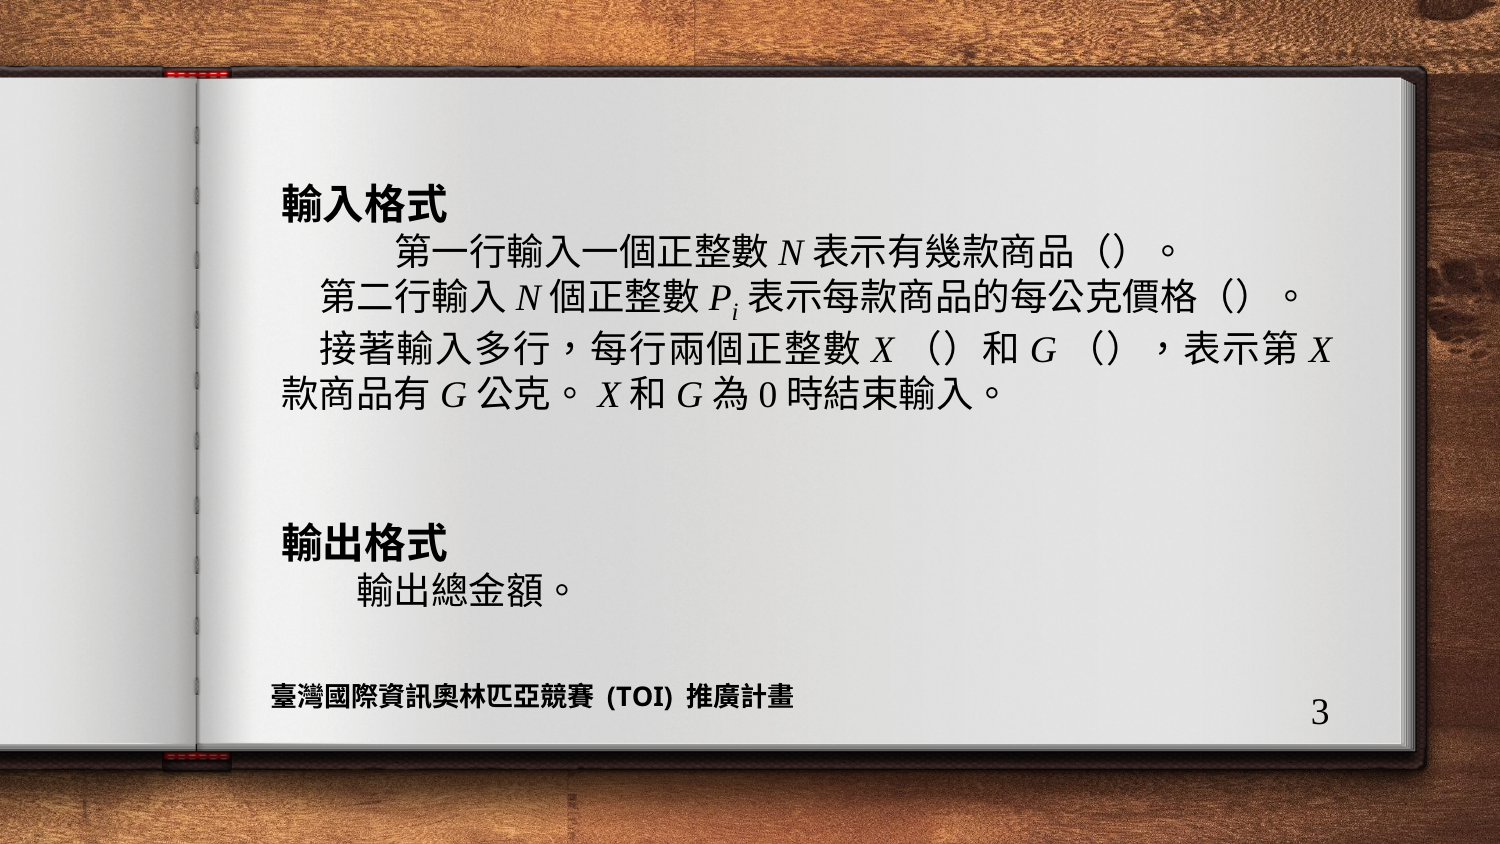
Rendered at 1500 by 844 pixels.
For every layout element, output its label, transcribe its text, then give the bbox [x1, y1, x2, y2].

text_box 輸出格式 輸出總金額。 [266, 509, 1368, 619]
text_box 3 [1295, 672, 1386, 737]
text_box 輸入格式 第一行輸入一個正整數N表示有幾款商品（）。 第二行輸入N個正整數Pi表示每款商品的每公克價格（）。 接著輸入多行，每行兩個正整數X（）和G（），表示第X款商品有G公克。X和G為0時結束輸入。 [266, 171, 1356, 423]
